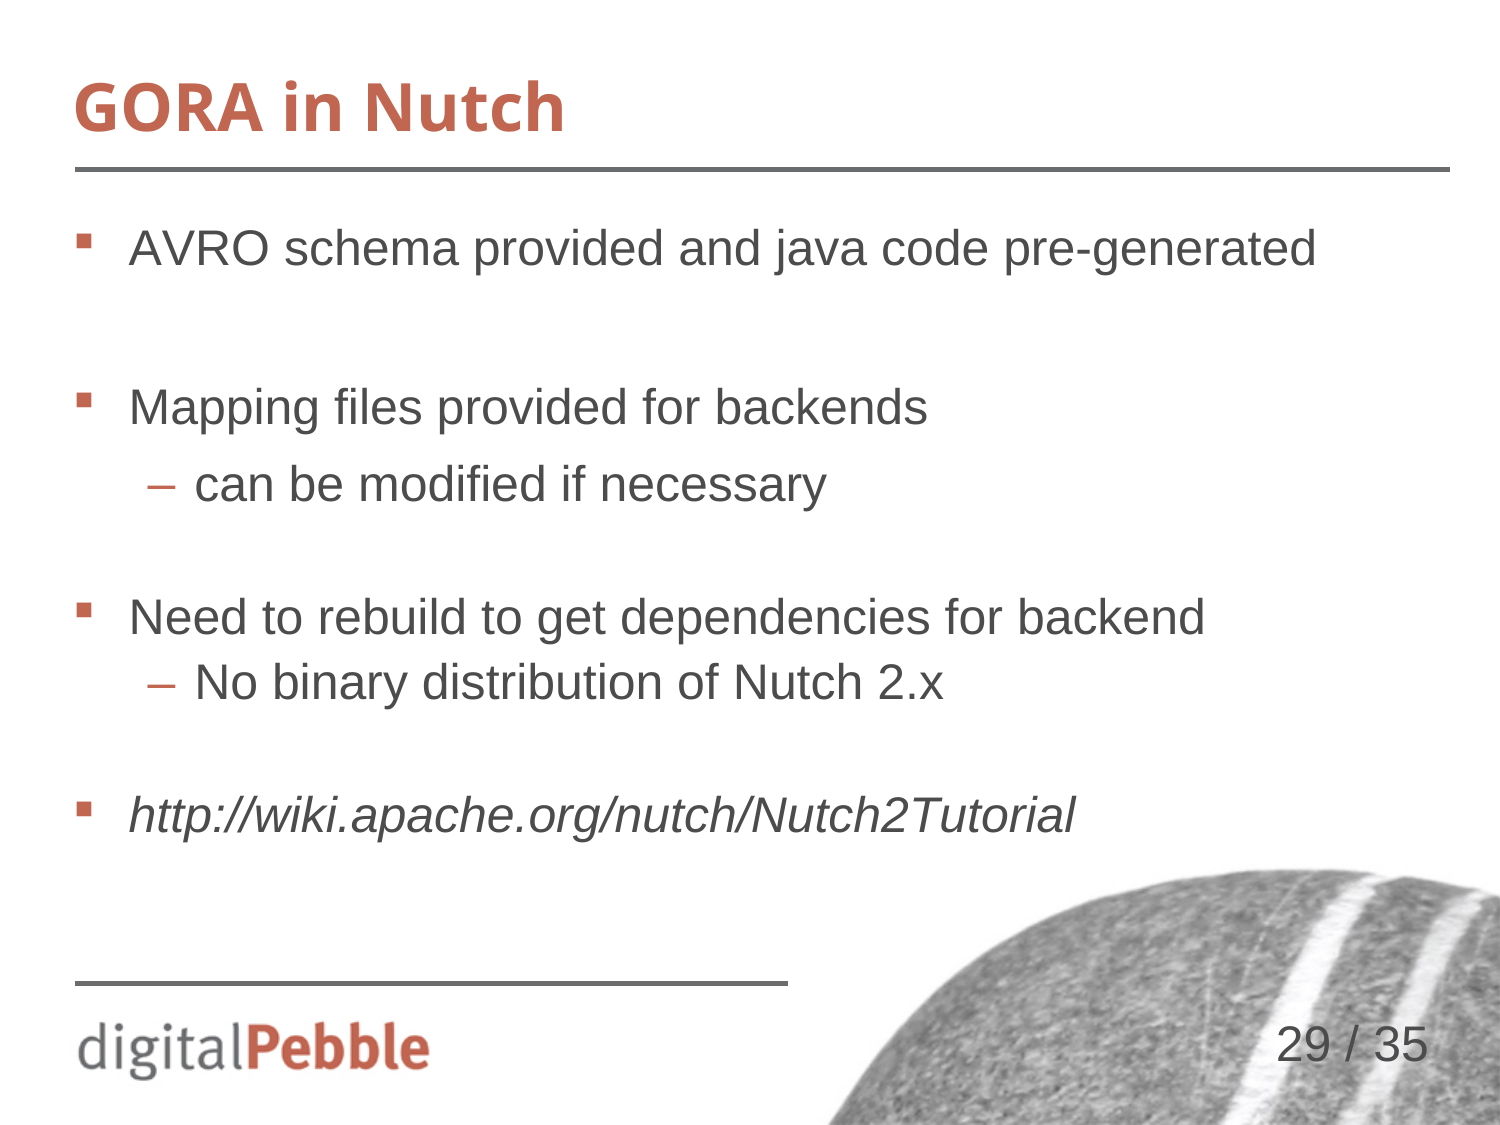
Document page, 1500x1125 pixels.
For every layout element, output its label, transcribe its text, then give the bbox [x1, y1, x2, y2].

picture [0, 0, 1500, 1125]
title GORA in Nutch [57, 37, 1438, 174]
list AVRO schema provided and java code pre-generated Mapping files provided for backends can be modified if necessary Need to rebuild to get dependencies for backend No binary distribution of Nutch 2.x http://wiki.apache.org/nutch/Nutch2Tutorial [57, 212, 1438, 955]
